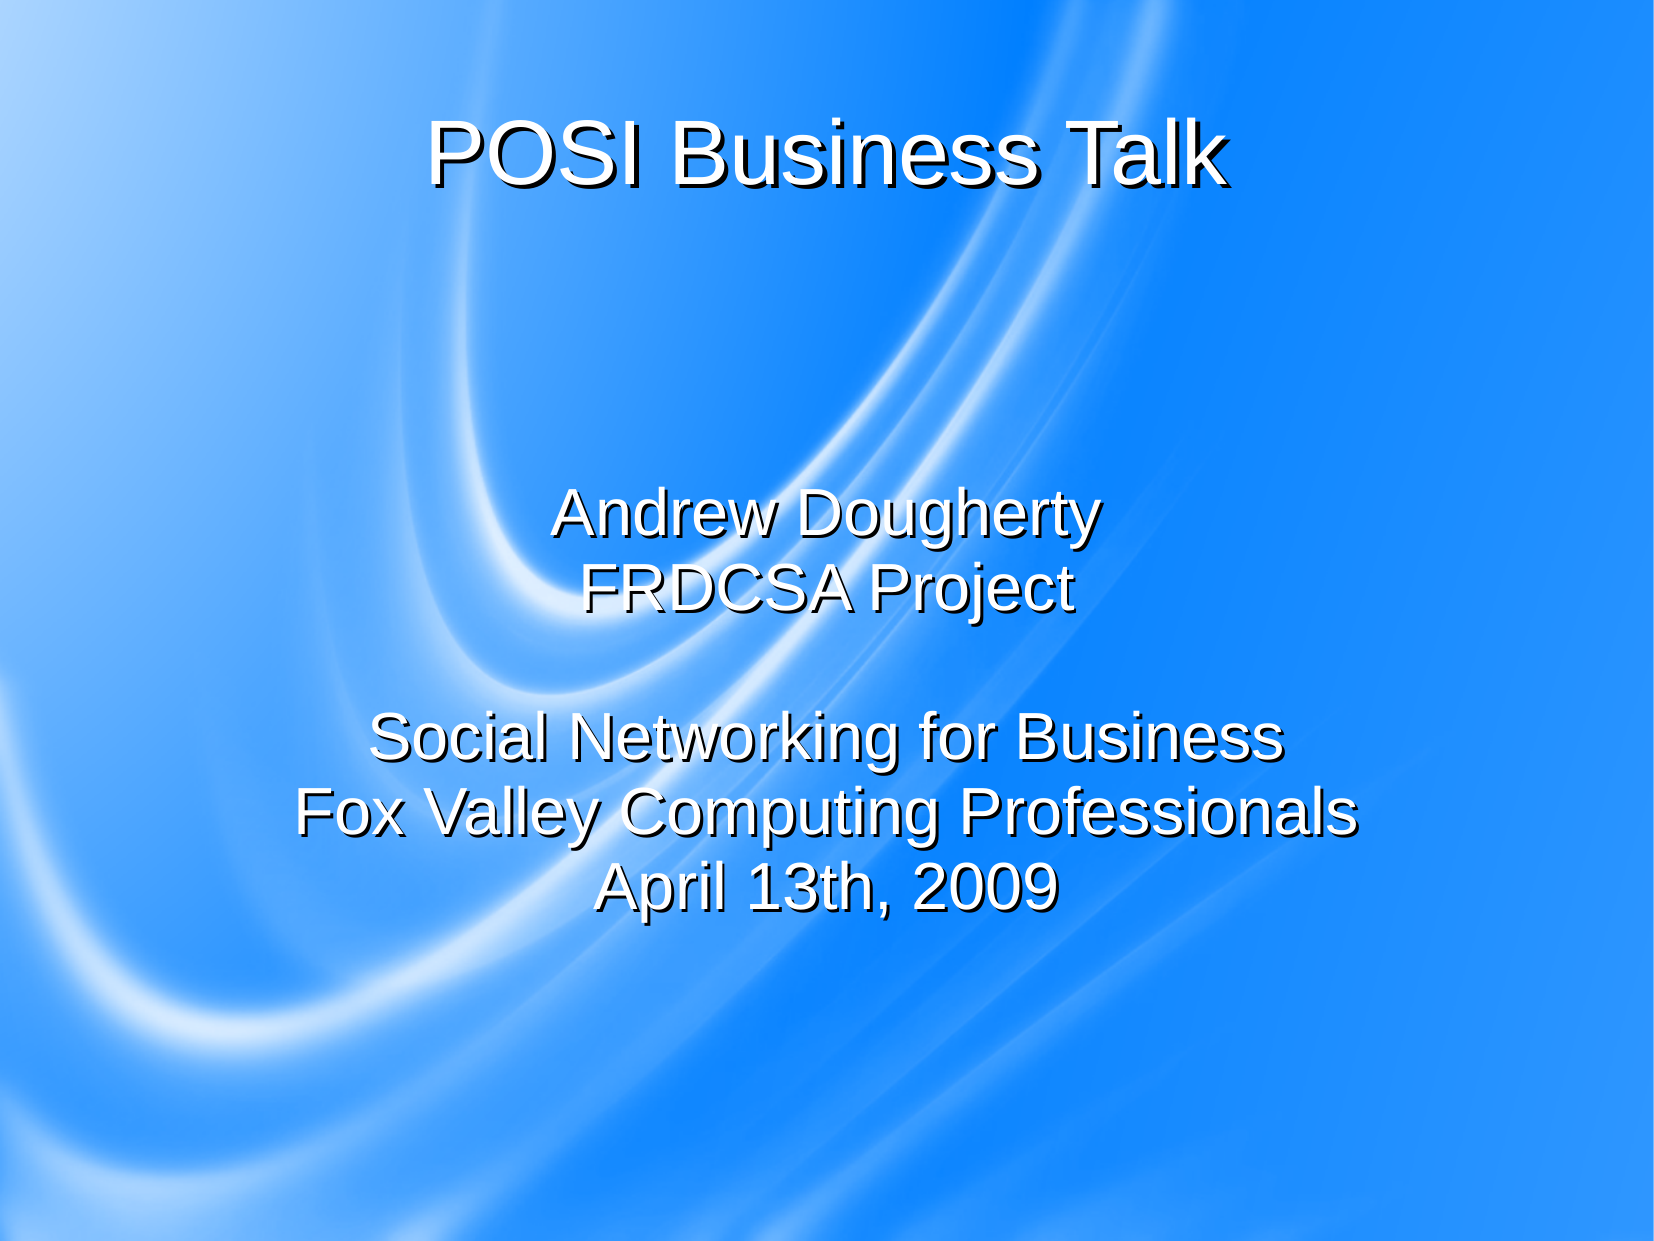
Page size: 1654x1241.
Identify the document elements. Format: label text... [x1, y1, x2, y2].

subtitle Andrew Dougherty FRDCSA Project Social Networking for Business Fox Valley Computing Professionals April 13th, 2009 [82, 297, 1571, 1102]
title POSI Business Talk [82, 49, 1571, 257]
picture [0, 0, 1654, 1241]
